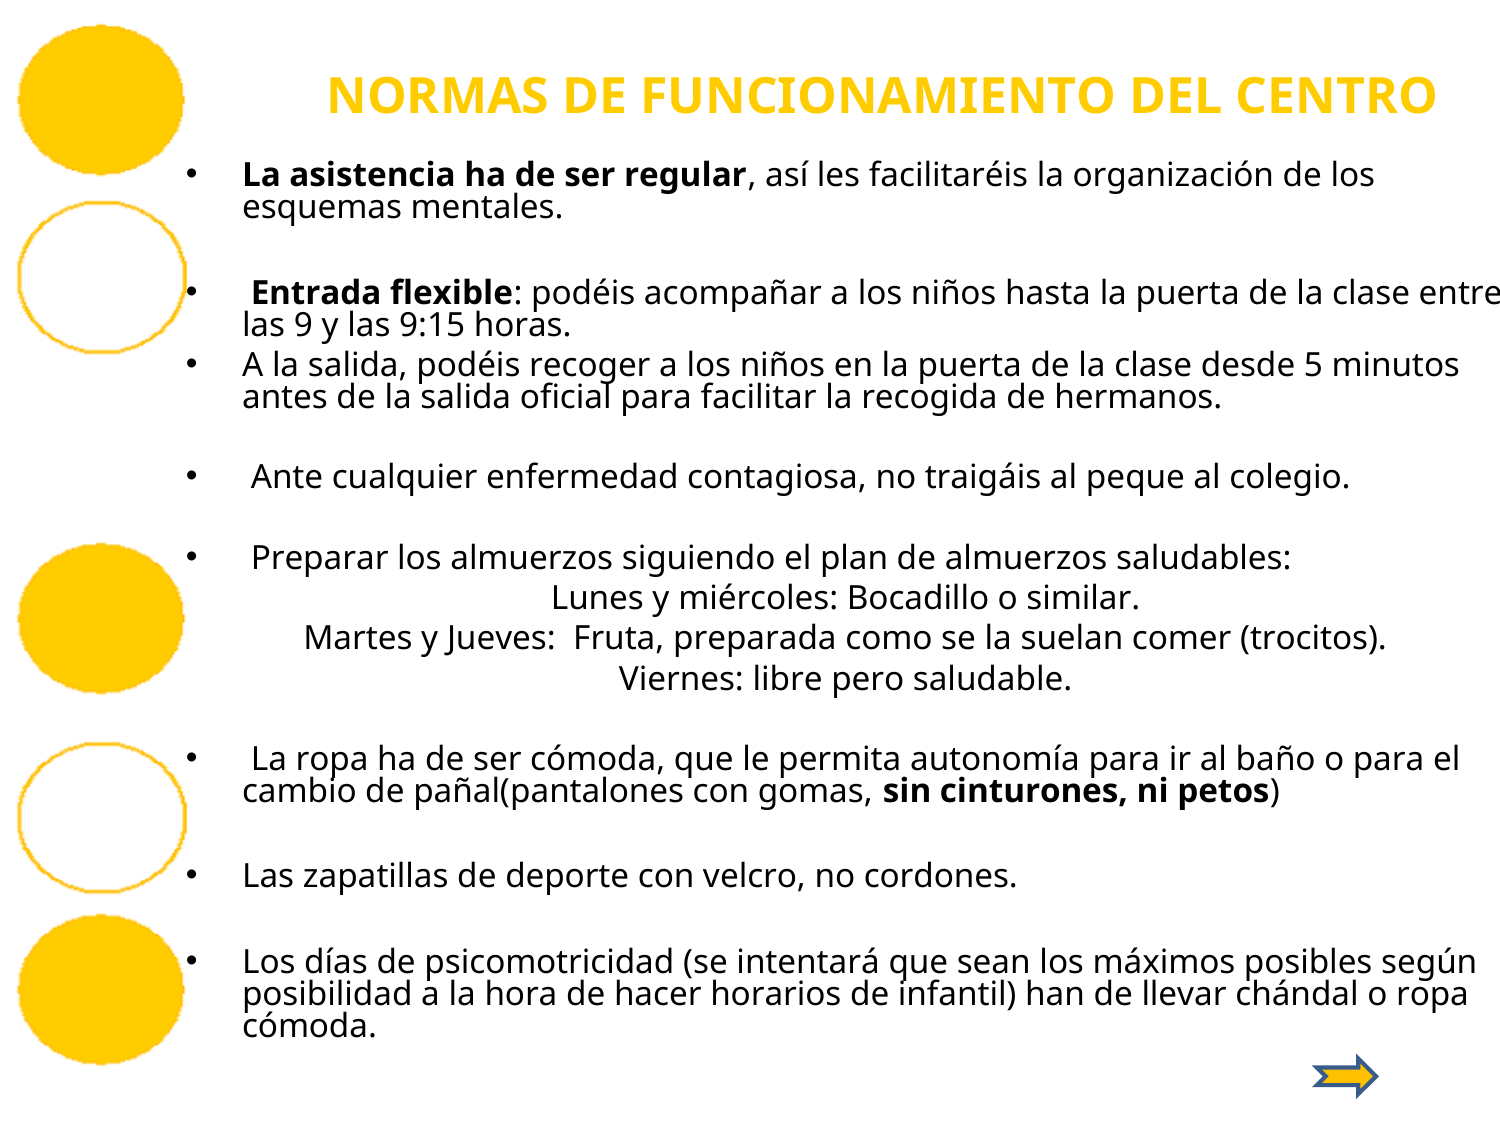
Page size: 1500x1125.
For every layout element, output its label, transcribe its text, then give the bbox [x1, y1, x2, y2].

text_box La asistencia ha de ser regular, así les facilitaréis la organización de los esquemas mentales. Entrada flexible: podéis acompañar a los niños hasta la puerta de la clase entre las 9 y las 9:15 horas. A la salida, podéis recoger a los niños en la puerta de la clase desde 5 minutos antes de la salida oficial para facilitar la recogida de hermanos. Ante cualquier enfermedad contagiosa, no traigáis al peque al colegio. Preparar los almuerzos siguiendo el plan de almuerzos saludables: Lunes y miércoles: Bocadillo o similar. Martes y Jueves: Fruta, preparada como se la suelan comer (trocitos). Viernes: libre pero saludable. La ropa ha de ser cómoda, que le permita autonomía para ir al baño o para el cambio de pañal(pantalones con gomas, sin cinturones, ni petos) Las zapatillas de deporte con velcro, no cordones. Los días de psicomotricidad (se intentará que sean los máximos posibles según posibilidad a la hora de hacer horarios de infantil) han de llevar chándal o ropa cómoda. [171, 125, 1500, 833]
text_box NORMAS DE FUNCIONAMIENTO DEL CENTRO [194, 30, 1458, 125]
chart [0, 0, 216, 1075]
text_box [1316, 1058, 1377, 1094]
